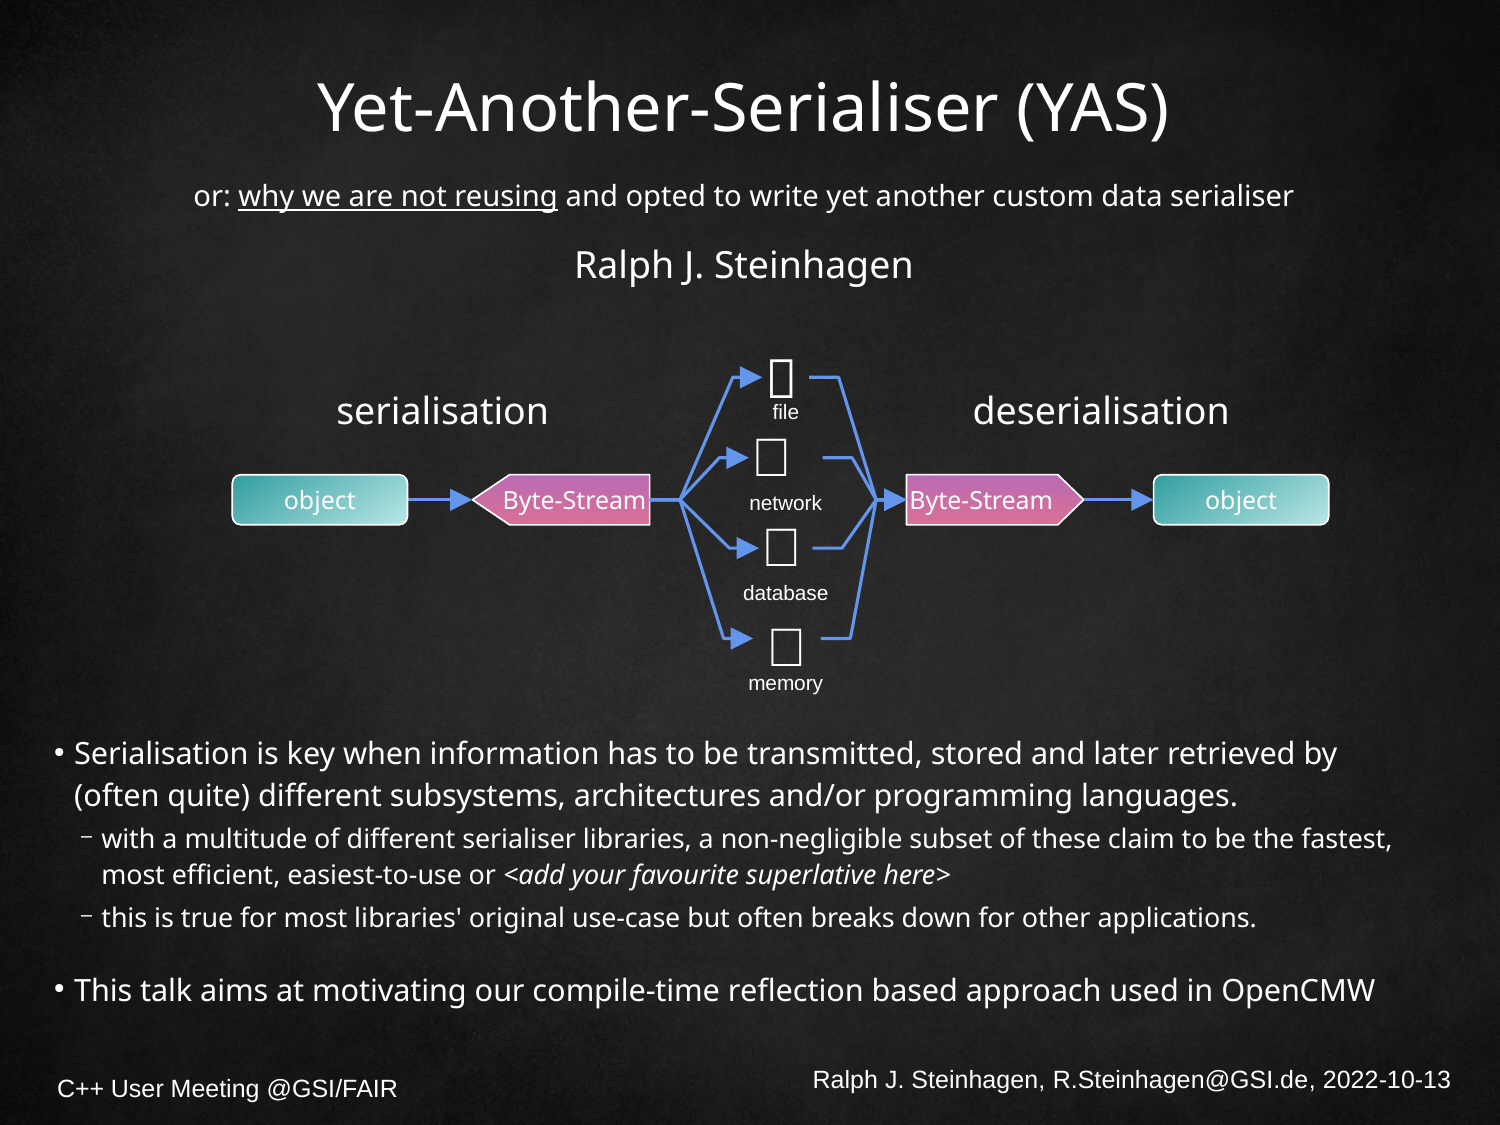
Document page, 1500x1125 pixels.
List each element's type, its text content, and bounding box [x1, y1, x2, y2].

text_box Yet-Another-Serialiser (YAS) or: why we are not reusing and opted to write yet another custom data serialiser Ralph J. Steinhagen [59, 53, 1430, 163]
text_box object [1153, 474, 1329, 525]
text_box database [741, 581, 830, 606]
text_box  [762, 337, 810, 398]
text_box C++ User Meeting @GSI/FAIR [42, 1067, 414, 1111]
text_box network [741, 491, 830, 515]
text_box memory [741, 672, 830, 696]
text_box file [762, 400, 810, 425]
text_box Ralph J. Steinhagen, R.Steinhagen@GSI.de, 2022-10-13 [792, 1058, 1467, 1111]
text_box deserialisation [956, 384, 1247, 438]
list Serialisation is key when information has to be transmitted, stored and later retrieved by (often quite) different subsystems, architectures and/or programming languages. with a multitude of different serialiser libraries, a non-negligible subset of these claim to be the fastest, most efficient, easiest-to-use or <add your favourite superlative here> this is true for most libraries' original use-case but often breaks down for other applications. This talk aims at motivating our compile-time reflection based approach used in OpenCMW [47, 732, 1426, 1052]
text_box Byte-Stream [906, 474, 1084, 525]
text_box  [758, 515, 813, 581]
text_box  [753, 614, 821, 663]
text_box  [748, 424, 823, 491]
text_box object [232, 474, 408, 525]
picture [0, 0, 1500, 1125]
text_box Byte-Stream [472, 474, 650, 525]
text_box serialisation [330, 384, 556, 438]
